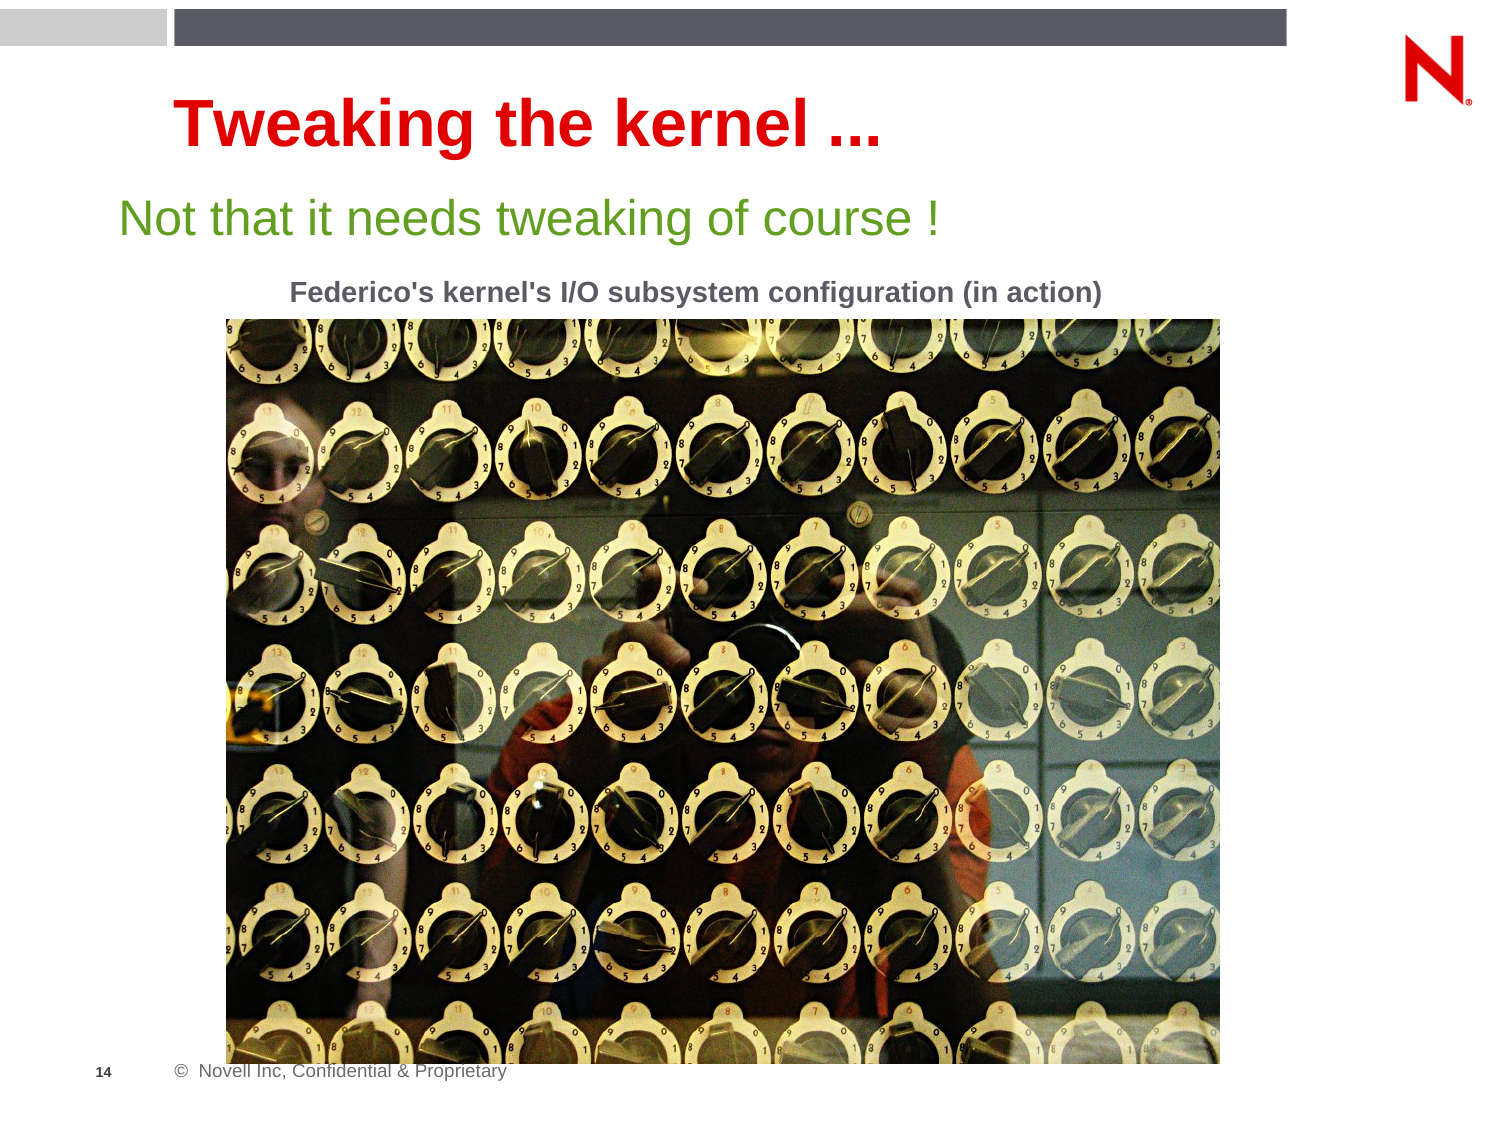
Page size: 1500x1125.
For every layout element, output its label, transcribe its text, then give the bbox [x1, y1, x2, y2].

picture [1403, 32, 1473, 107]
list Not that it needs tweaking of course ! [118, 187, 1435, 1062]
title Tweaking the kernel ... [173, 41, 1395, 187]
picture [226, 319, 1220, 1064]
text_box Federico's kernel's I/O subsystem configuration (in action) [289, 274, 1118, 308]
